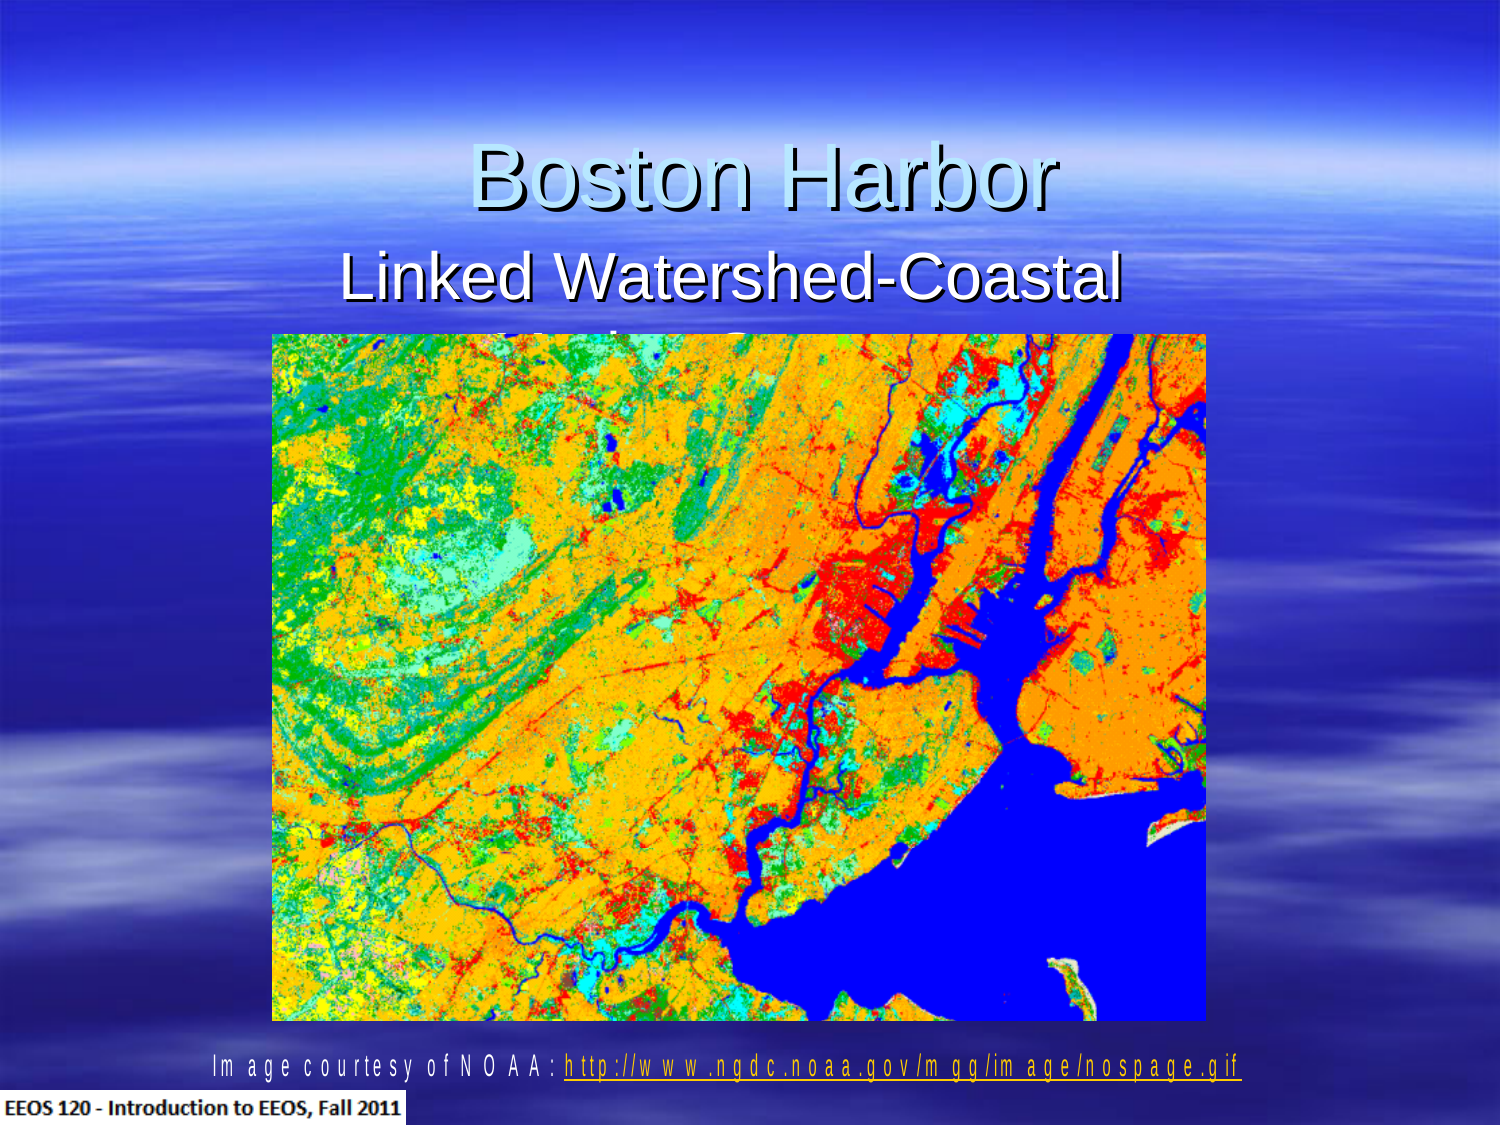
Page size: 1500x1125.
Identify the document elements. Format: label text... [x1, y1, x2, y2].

picture [0, 0, 1500, 1125]
text_box Linked Watershed-Coastal Marine Systems [224, 224, 1238, 426]
title Boston Harbor [125, 49, 1401, 292]
